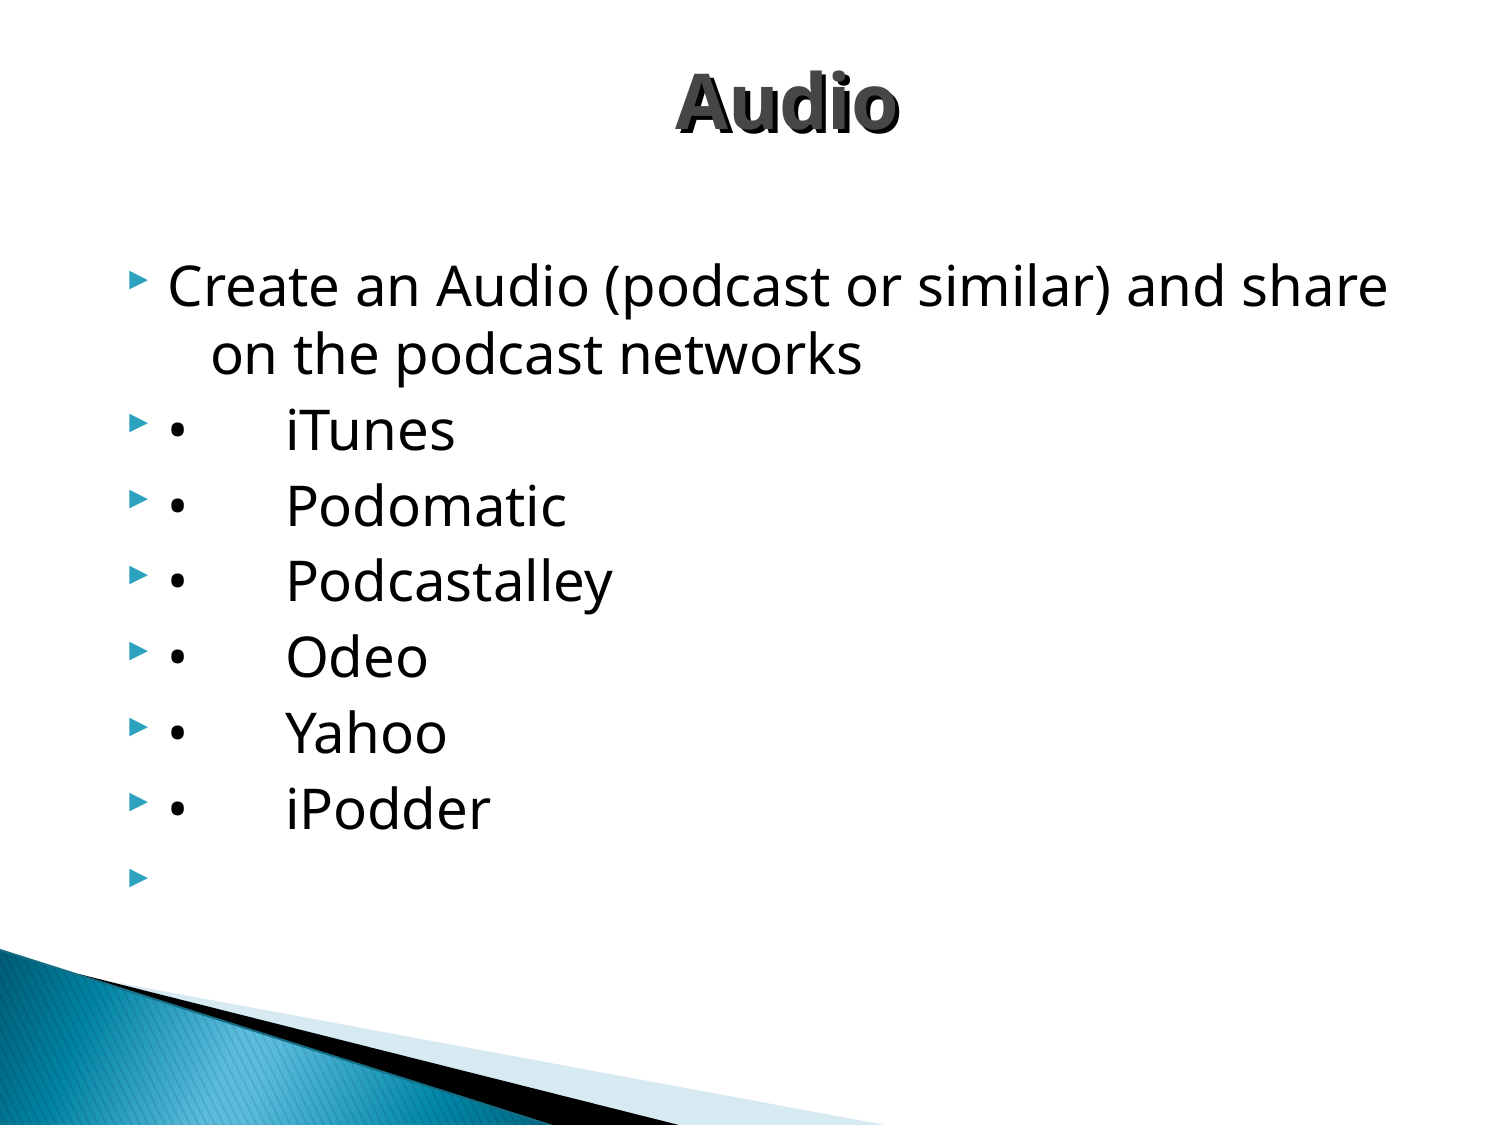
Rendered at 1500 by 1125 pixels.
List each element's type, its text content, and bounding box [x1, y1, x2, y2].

list Create an Audio (podcast or similar) and share on the podcast networks • iTunes • Podomatic • Podcastalley • Odeo • Yahoo • iPodder [75, 243, 1426, 986]
title Audio [75, 45, 1426, 233]
